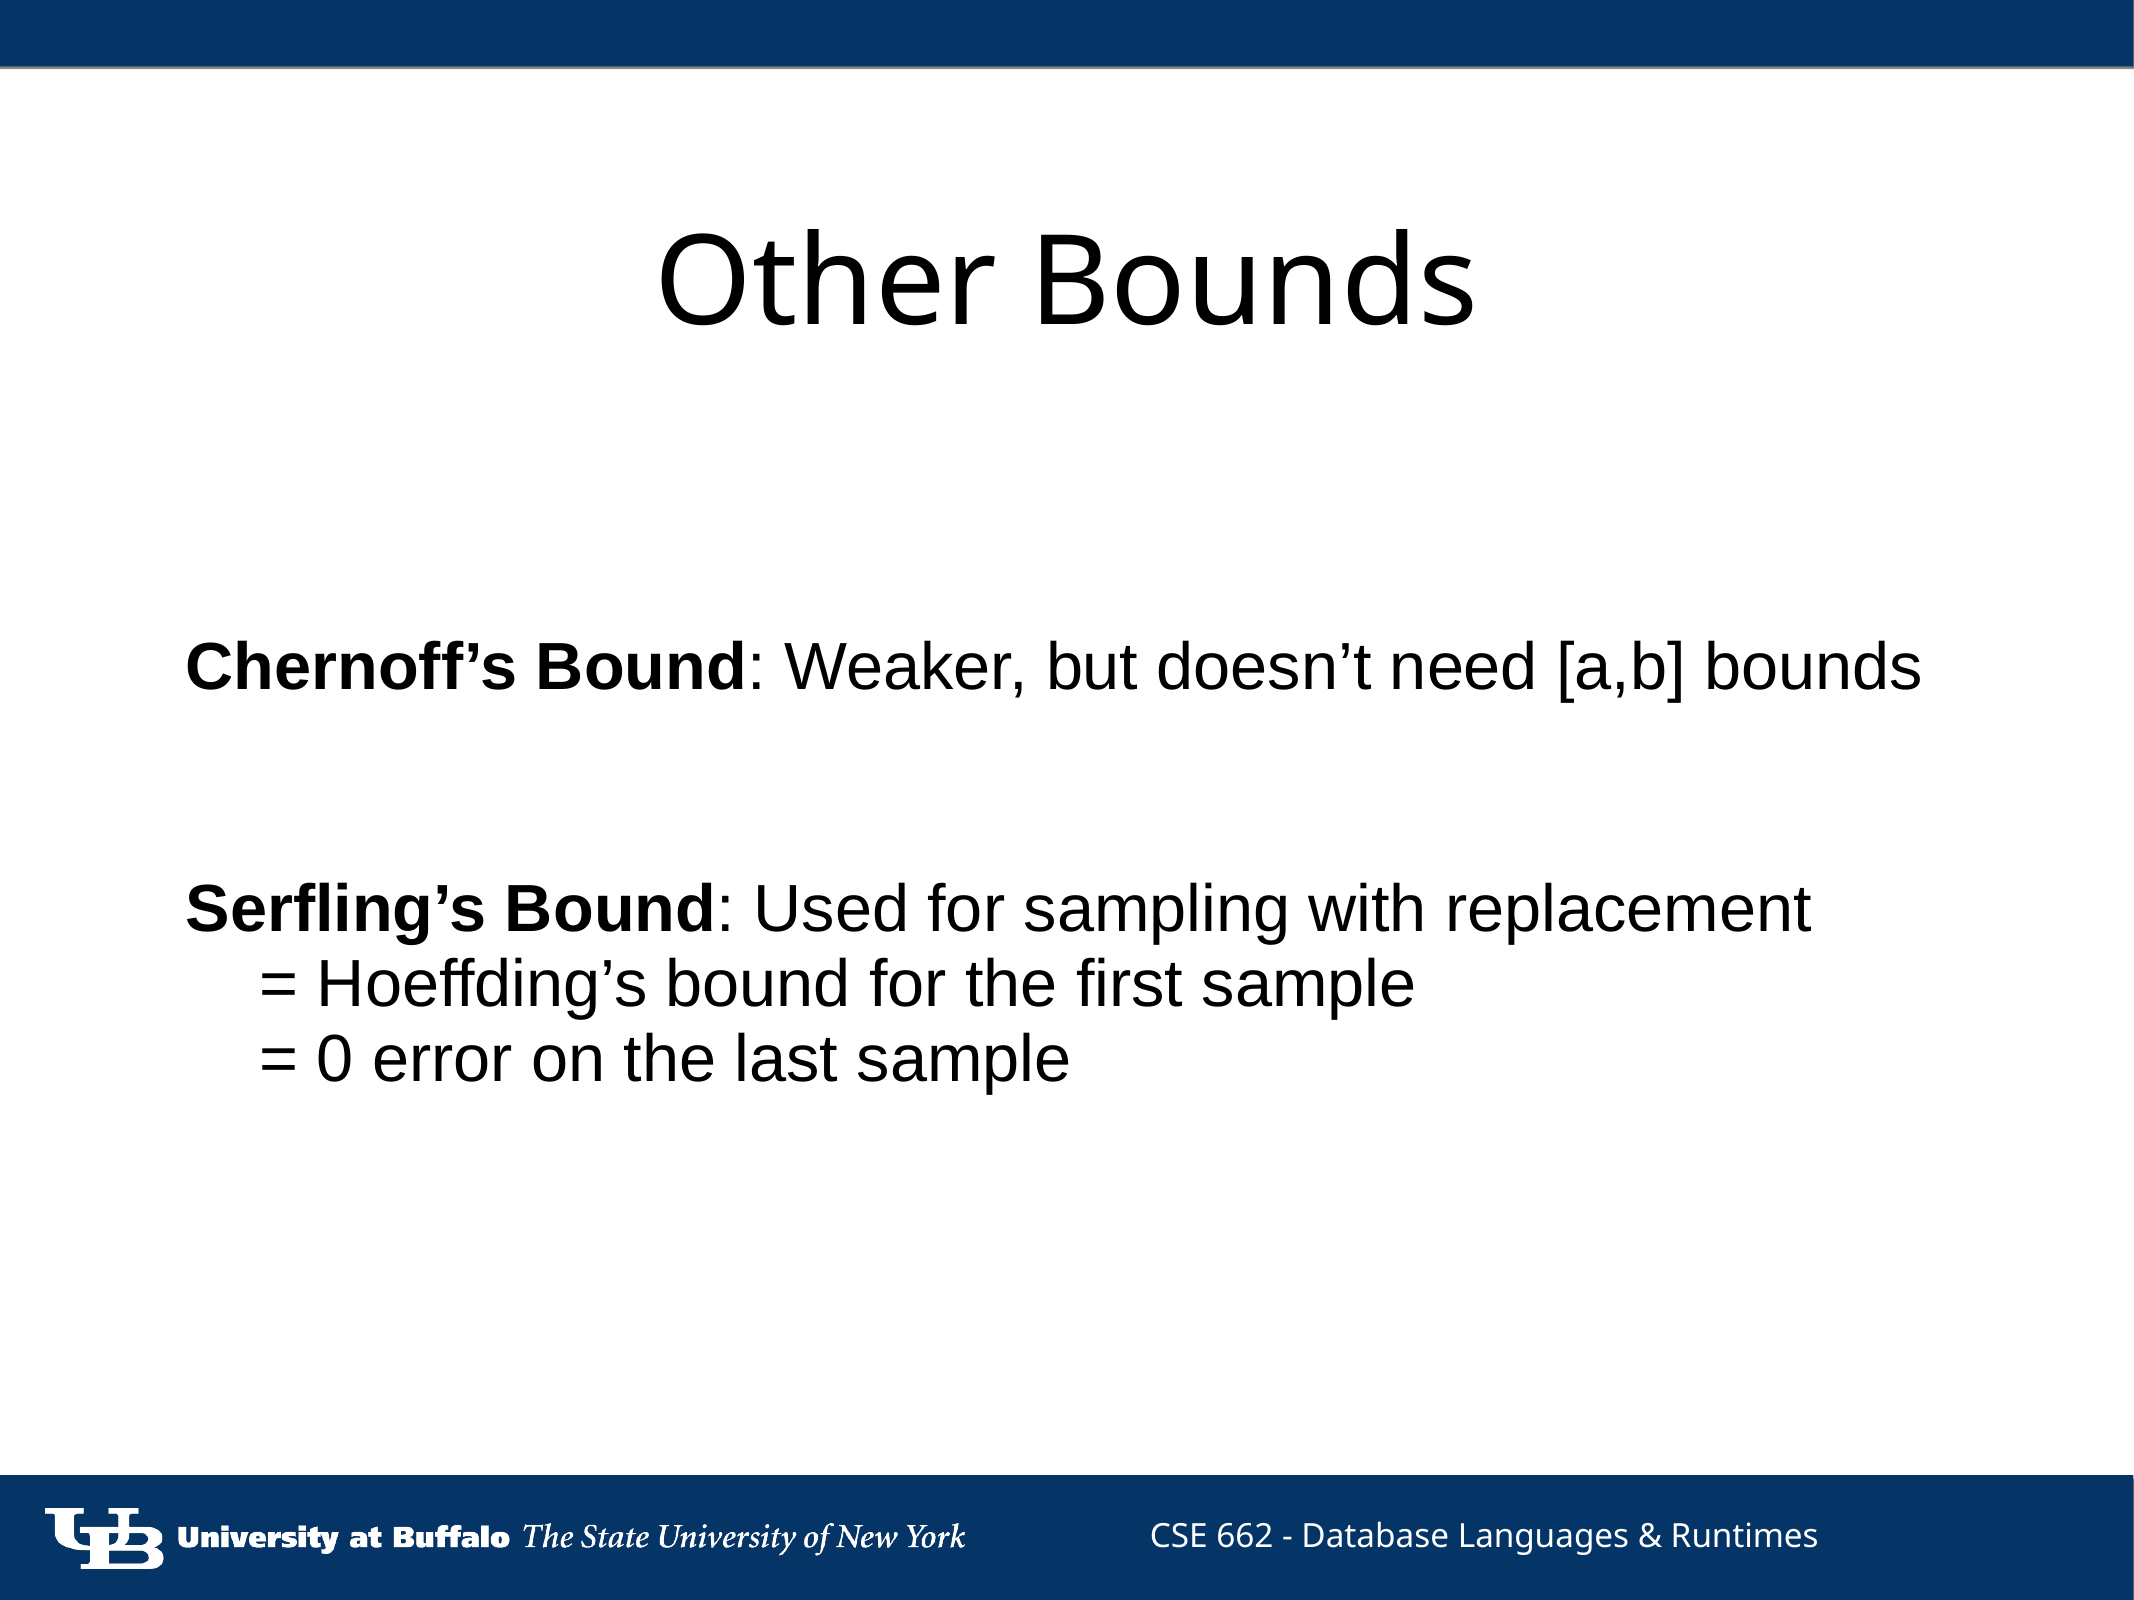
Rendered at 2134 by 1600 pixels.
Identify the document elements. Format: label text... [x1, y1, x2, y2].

text_box Chernoff’s Bound: Weaker, but doesn’t need [a,b] bounds Serfling’s Bound: Used for sampling with replacement = Hoeffding’s bound for the first sample = 0 error on the last sample [170, 621, 1936, 1101]
picture [45, 1508, 965, 1569]
title Other Bounds [156, 124, 1978, 427]
